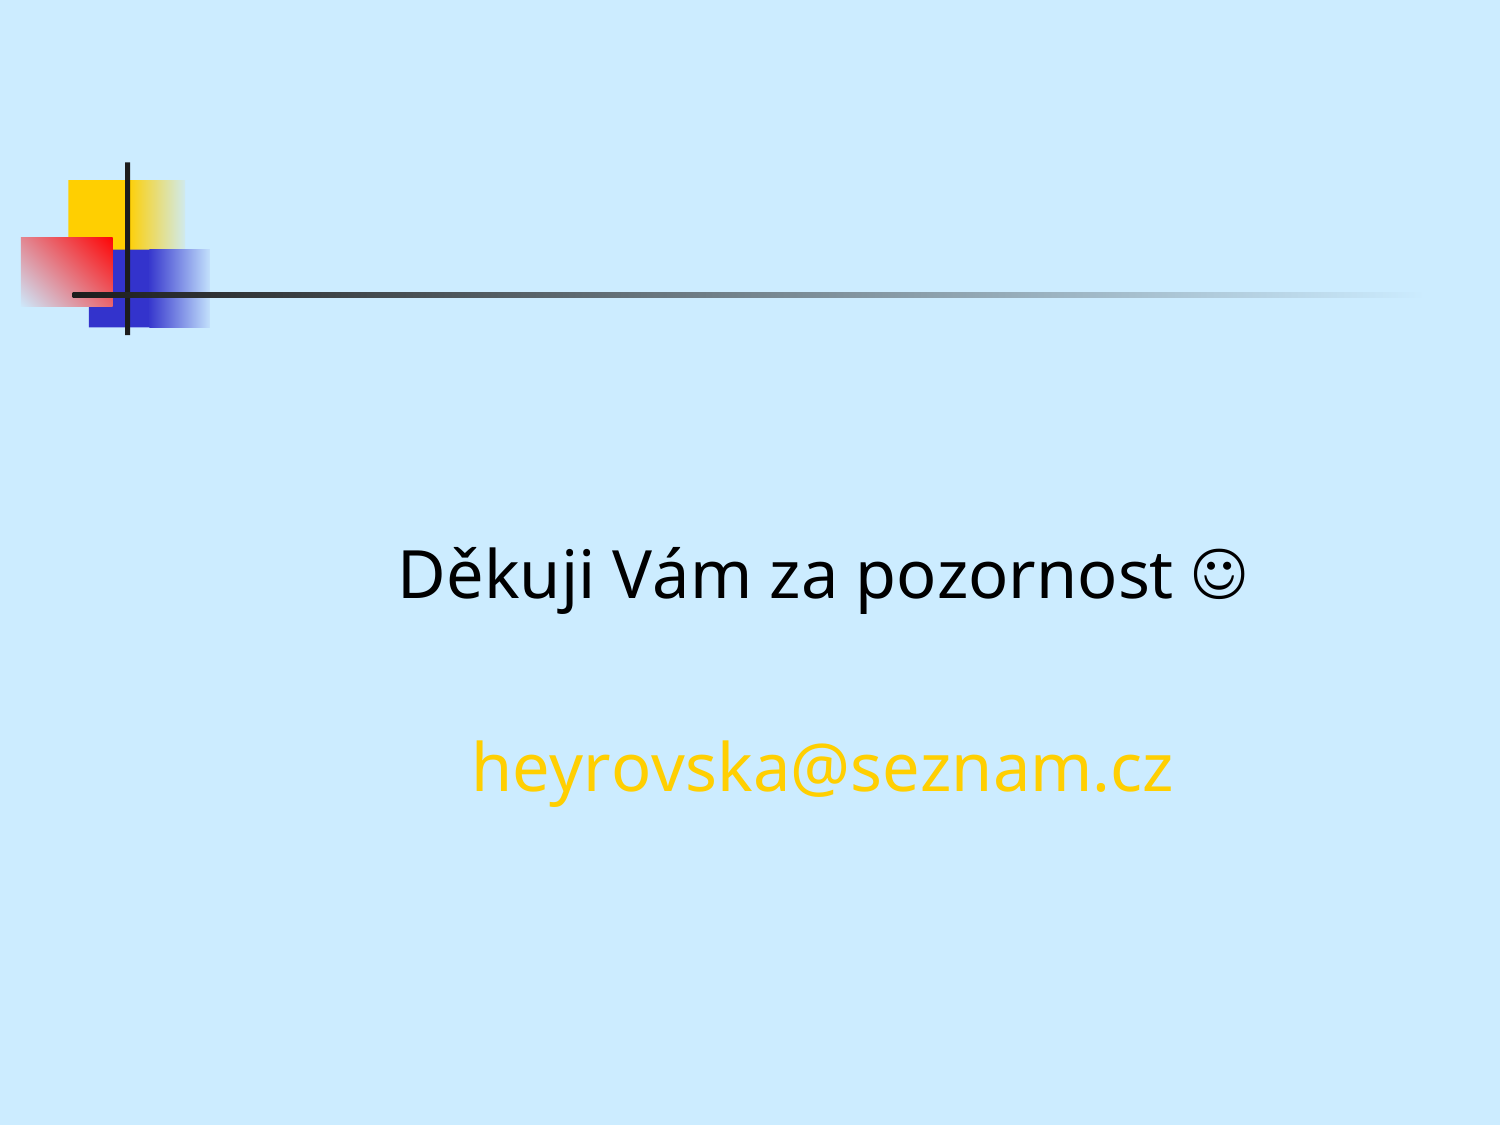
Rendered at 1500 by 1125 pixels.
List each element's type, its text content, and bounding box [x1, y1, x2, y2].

list Děkuji Vám za pozornost  heyrovska@seznam.cz [193, 331, 1469, 1007]
